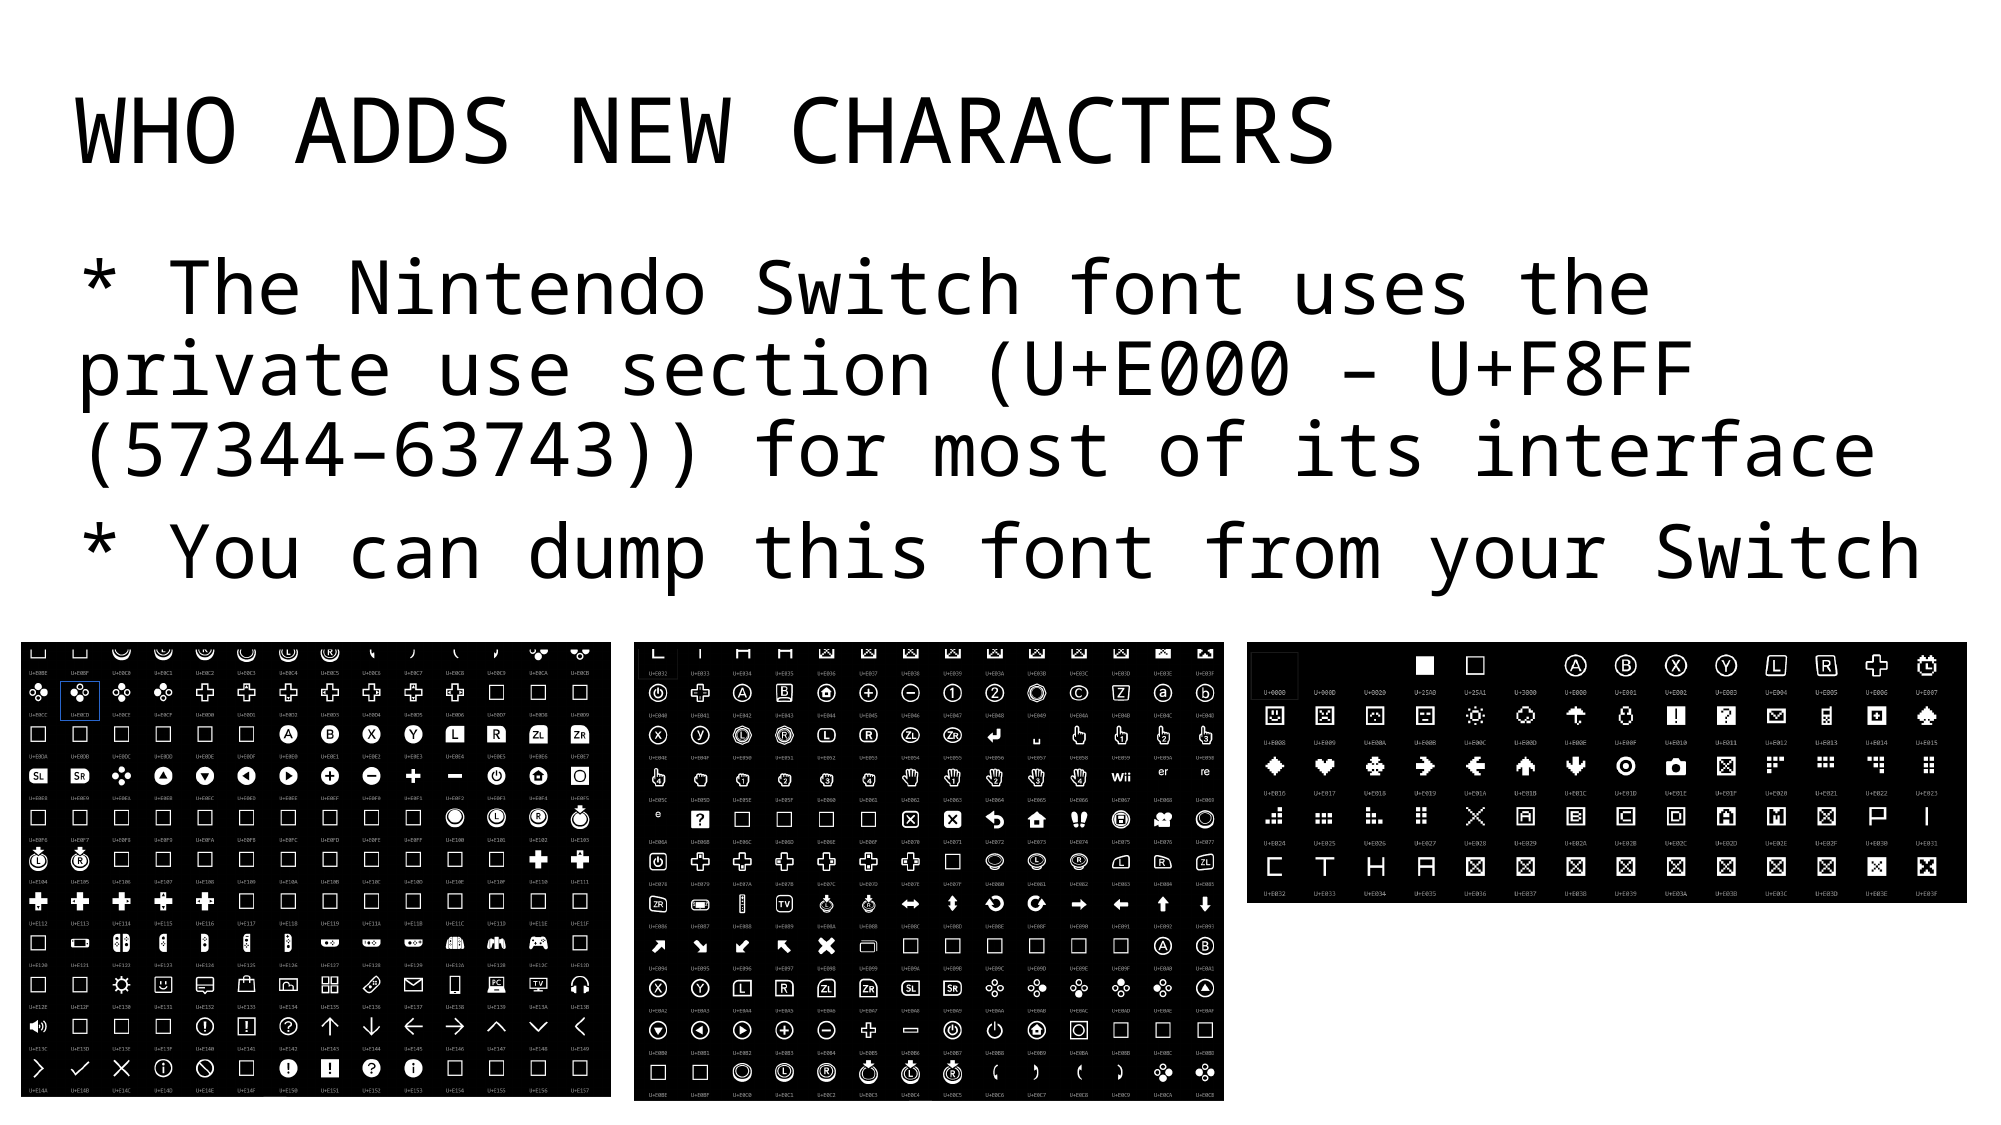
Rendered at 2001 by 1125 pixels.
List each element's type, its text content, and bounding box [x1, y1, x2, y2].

picture [634, 642, 1224, 1101]
text_box * The Nintendo Switch font uses the private use section (U+E000 – U+F8FF (57344–63743)) for most of its interface * You can dump this font from your Switch [62, 242, 1941, 1069]
picture [1247, 642, 1967, 903]
picture [21, 642, 611, 1097]
title WHO ADDS NEW CHARACTERS [59, 24, 1645, 243]
